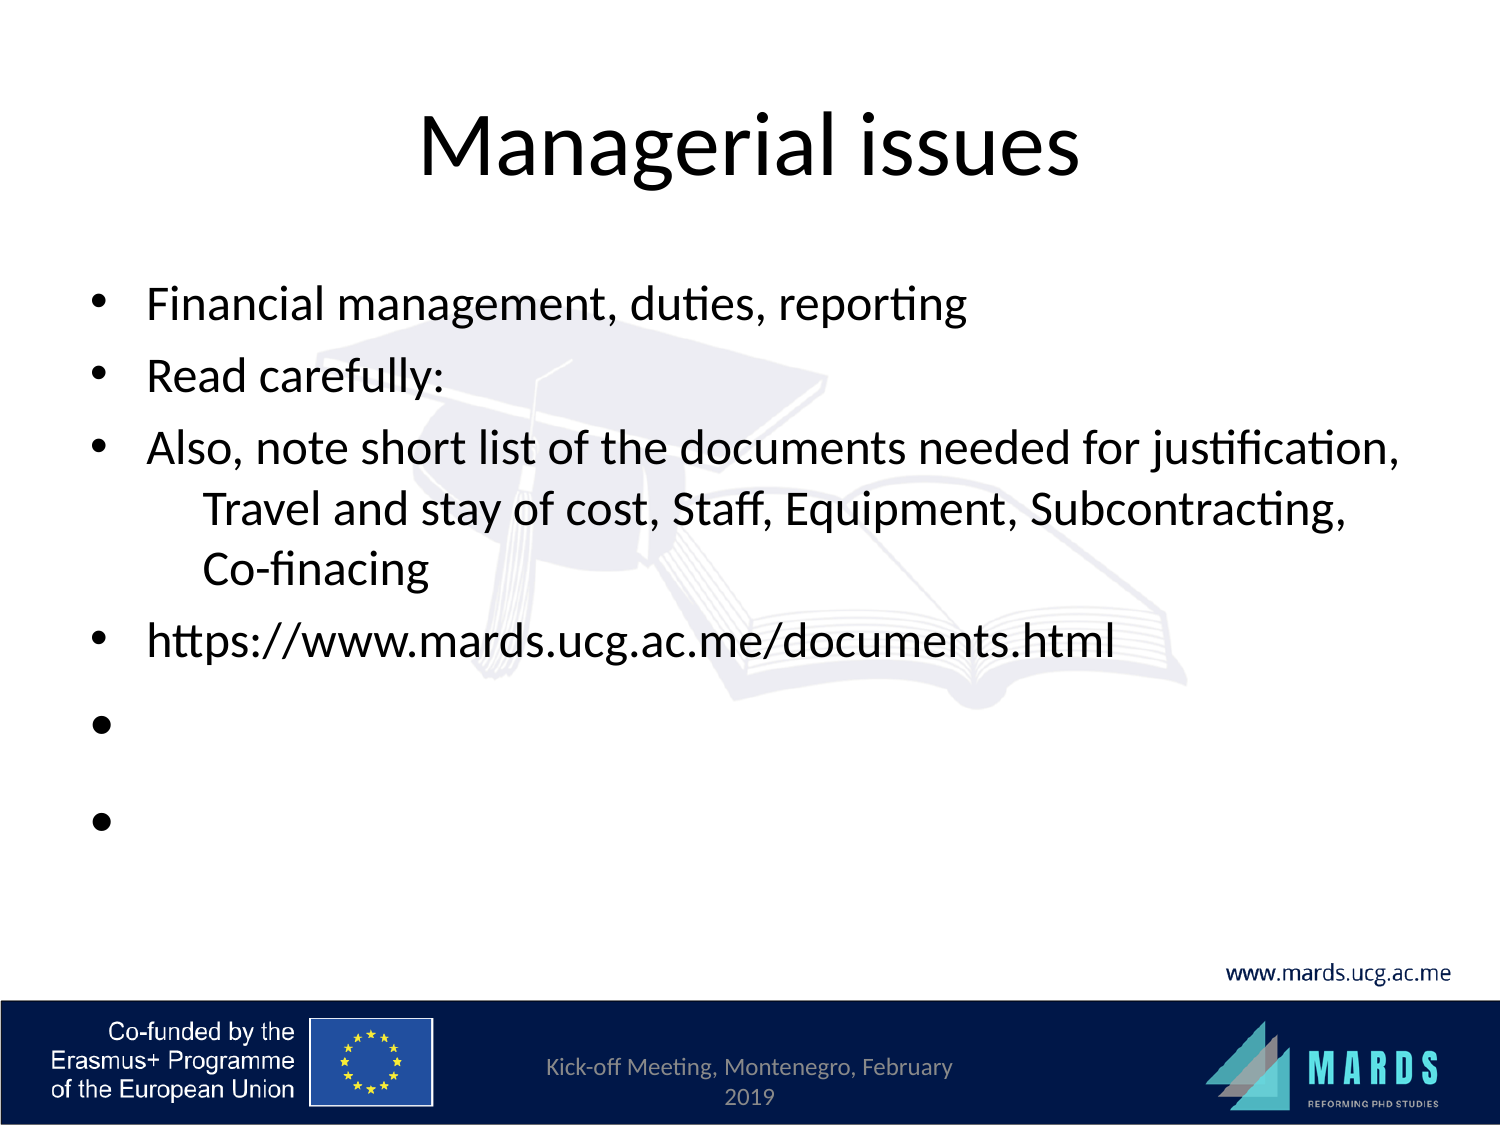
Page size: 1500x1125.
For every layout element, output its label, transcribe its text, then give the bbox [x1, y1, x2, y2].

list Financial management, duties, reporting Read carefully: Also, note short list of the documents needed for justification, Travel and stay of cost, Staff, Equipment, Subcontracting, Co-finacing https://www.mards.ucg.ac.me/documents.html [75, 262, 1426, 1005]
text_box Kick-off Meeting, Montenegro, February 2019 [512, 1042, 988, 1103]
title Managerial issues [75, 45, 1426, 233]
